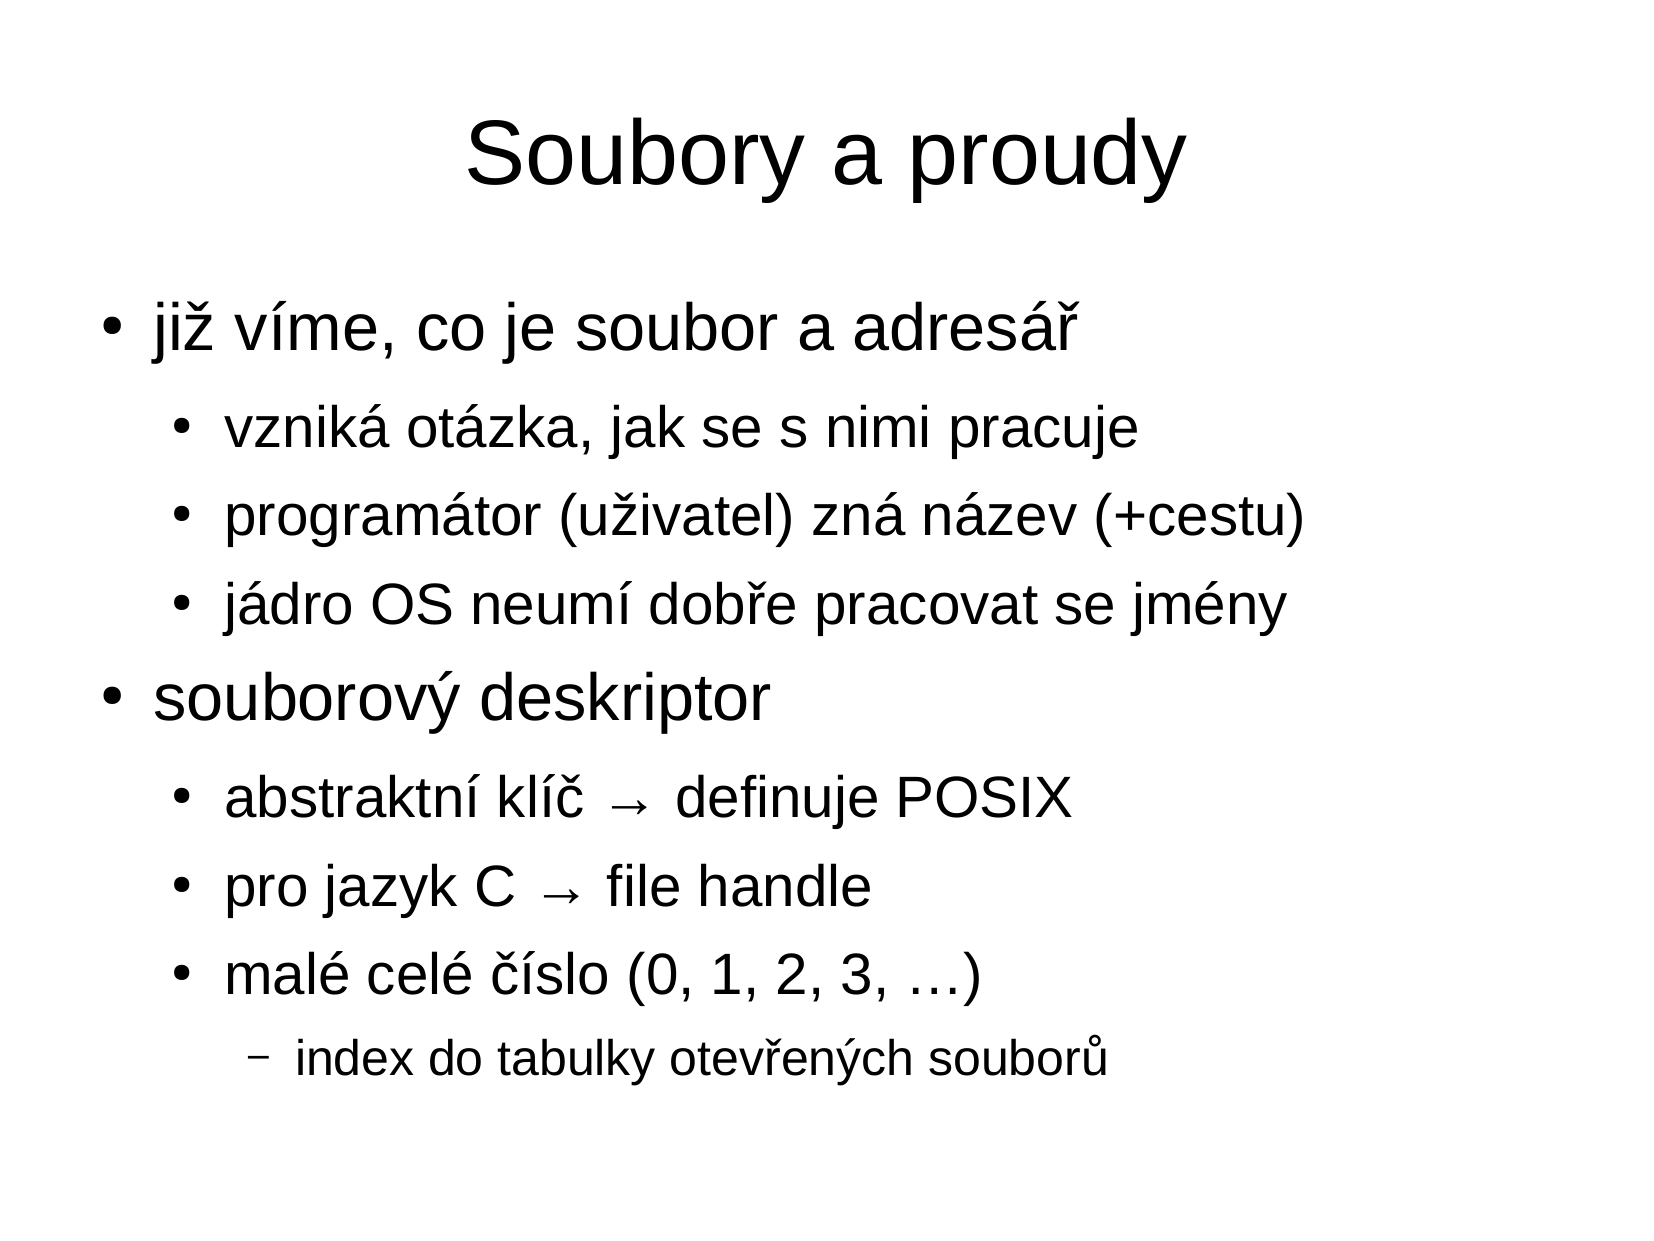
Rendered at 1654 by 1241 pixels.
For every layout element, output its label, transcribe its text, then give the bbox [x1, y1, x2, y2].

list již víme, co je soubor a adresář vzniká otázka, jak se s nimi pracuje programátor (uživatel) zná název (+cestu) jádro OS neumí dobře pracovat se jmény souborový deskriptor abstraktní klíč → definuje POSIX pro jazyk C → file handle malé celé číslo (0, 1, 2, 3, …) index do tabulky otevřených souborů [82, 290, 1571, 1094]
title Soubory a proudy [82, 56, 1571, 250]
